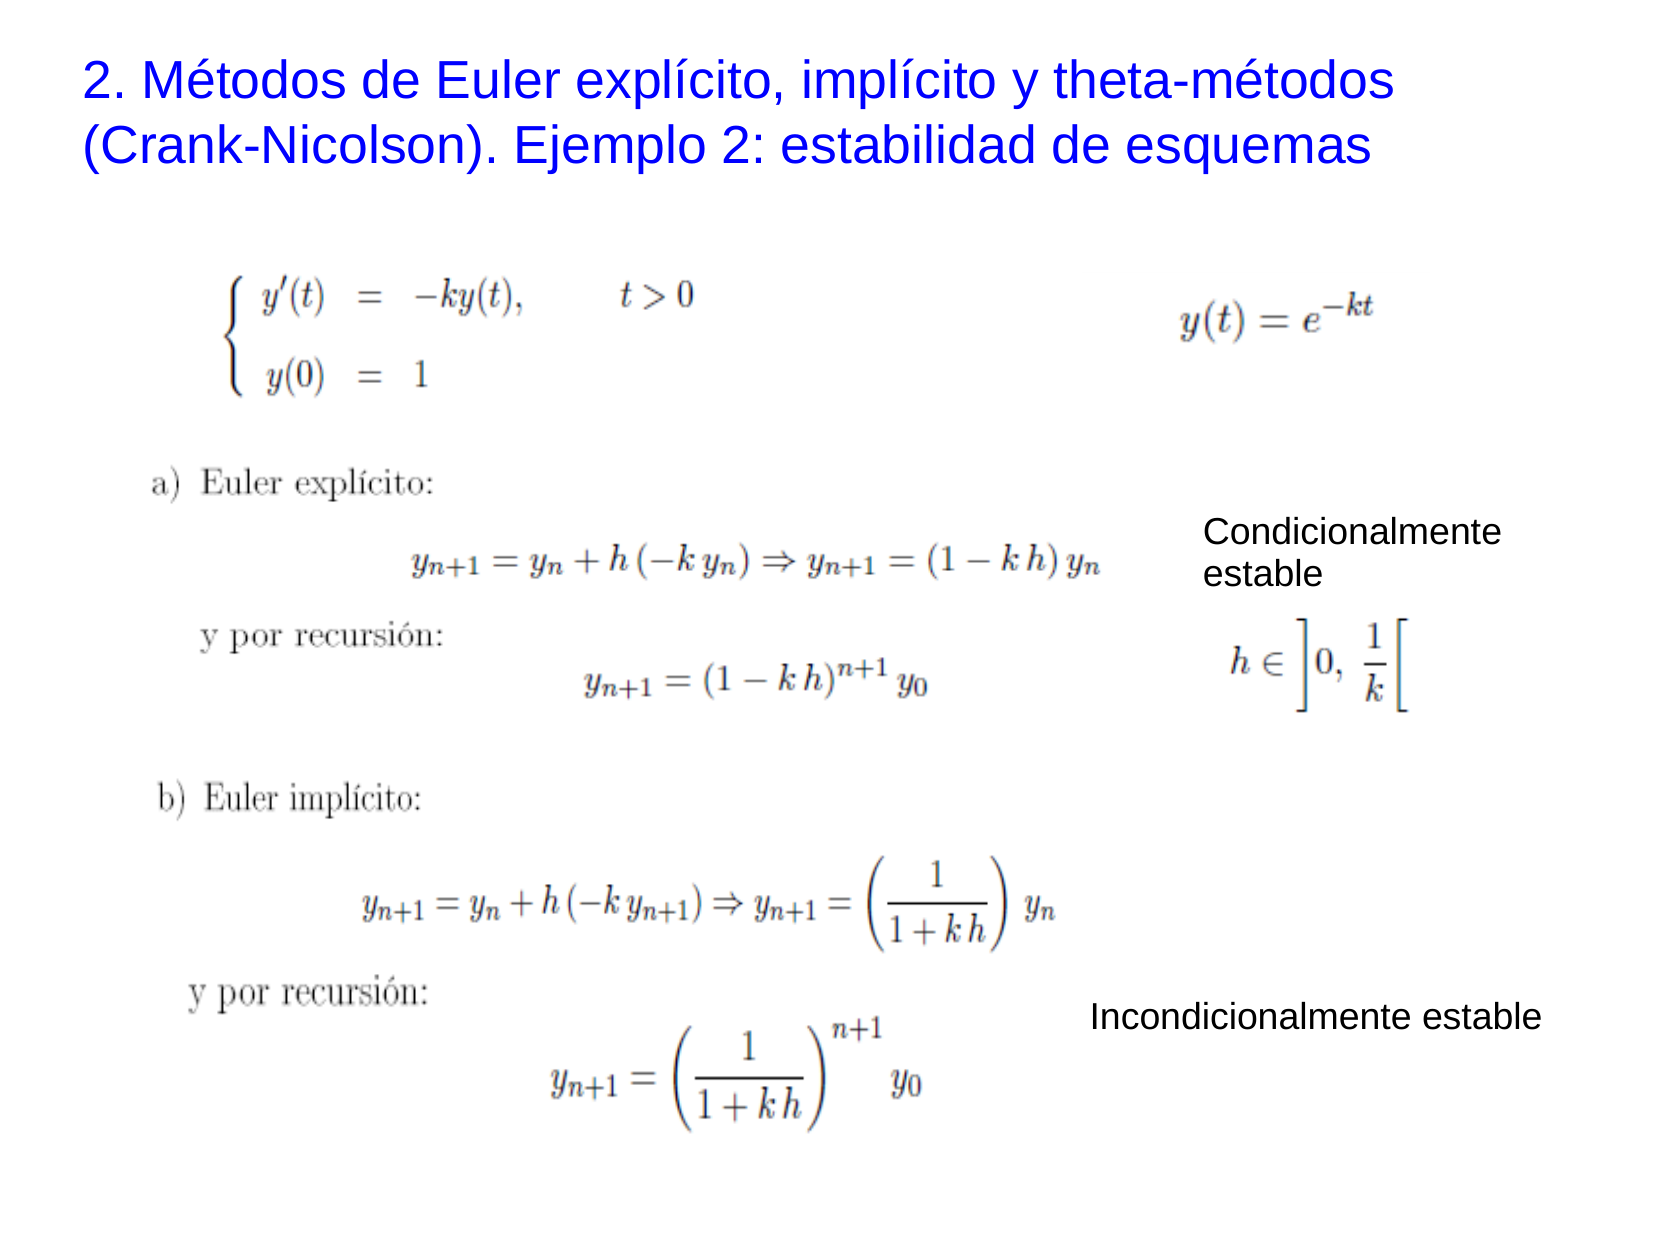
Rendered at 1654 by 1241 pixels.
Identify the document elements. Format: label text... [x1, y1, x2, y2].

list 2. Métodos de Euler explícito, implícito y theta-métodos (Crank-Nicolson). Ejemplo 2: estabilidad de esquemas [82, 45, 1571, 176]
text_box Incondicionalmente estable [1074, 988, 1558, 1046]
picture [118, 250, 756, 414]
picture [1082, 271, 1430, 390]
picture [127, 744, 1158, 1158]
text_box Condicionalmente estable [1188, 503, 1528, 603]
picture [118, 427, 1489, 738]
